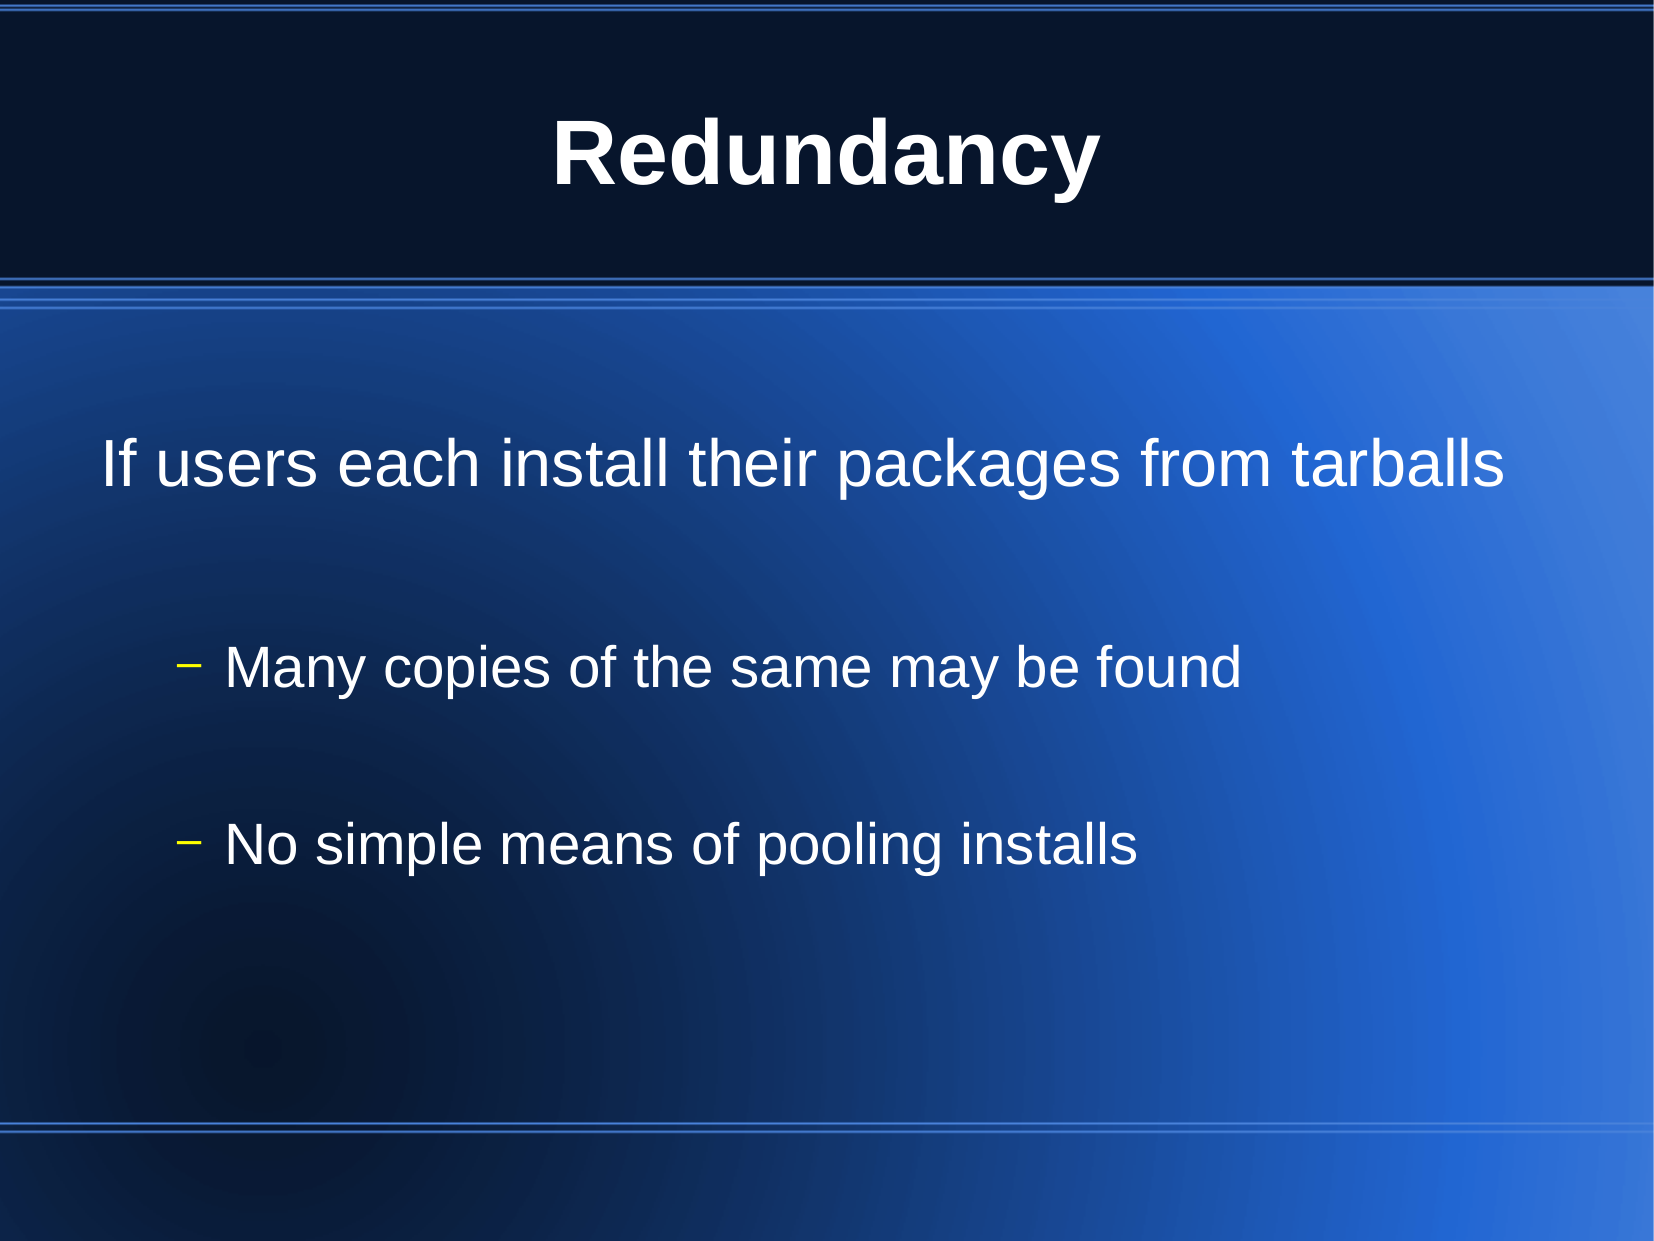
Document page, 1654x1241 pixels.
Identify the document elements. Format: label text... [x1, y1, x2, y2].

list If users each install their packages from tarballs Many copies of the same may be found No simple means of pooling installs [82, 426, 1571, 987]
title Redundancy [82, 56, 1571, 250]
picture [0, 0, 1654, 1241]
